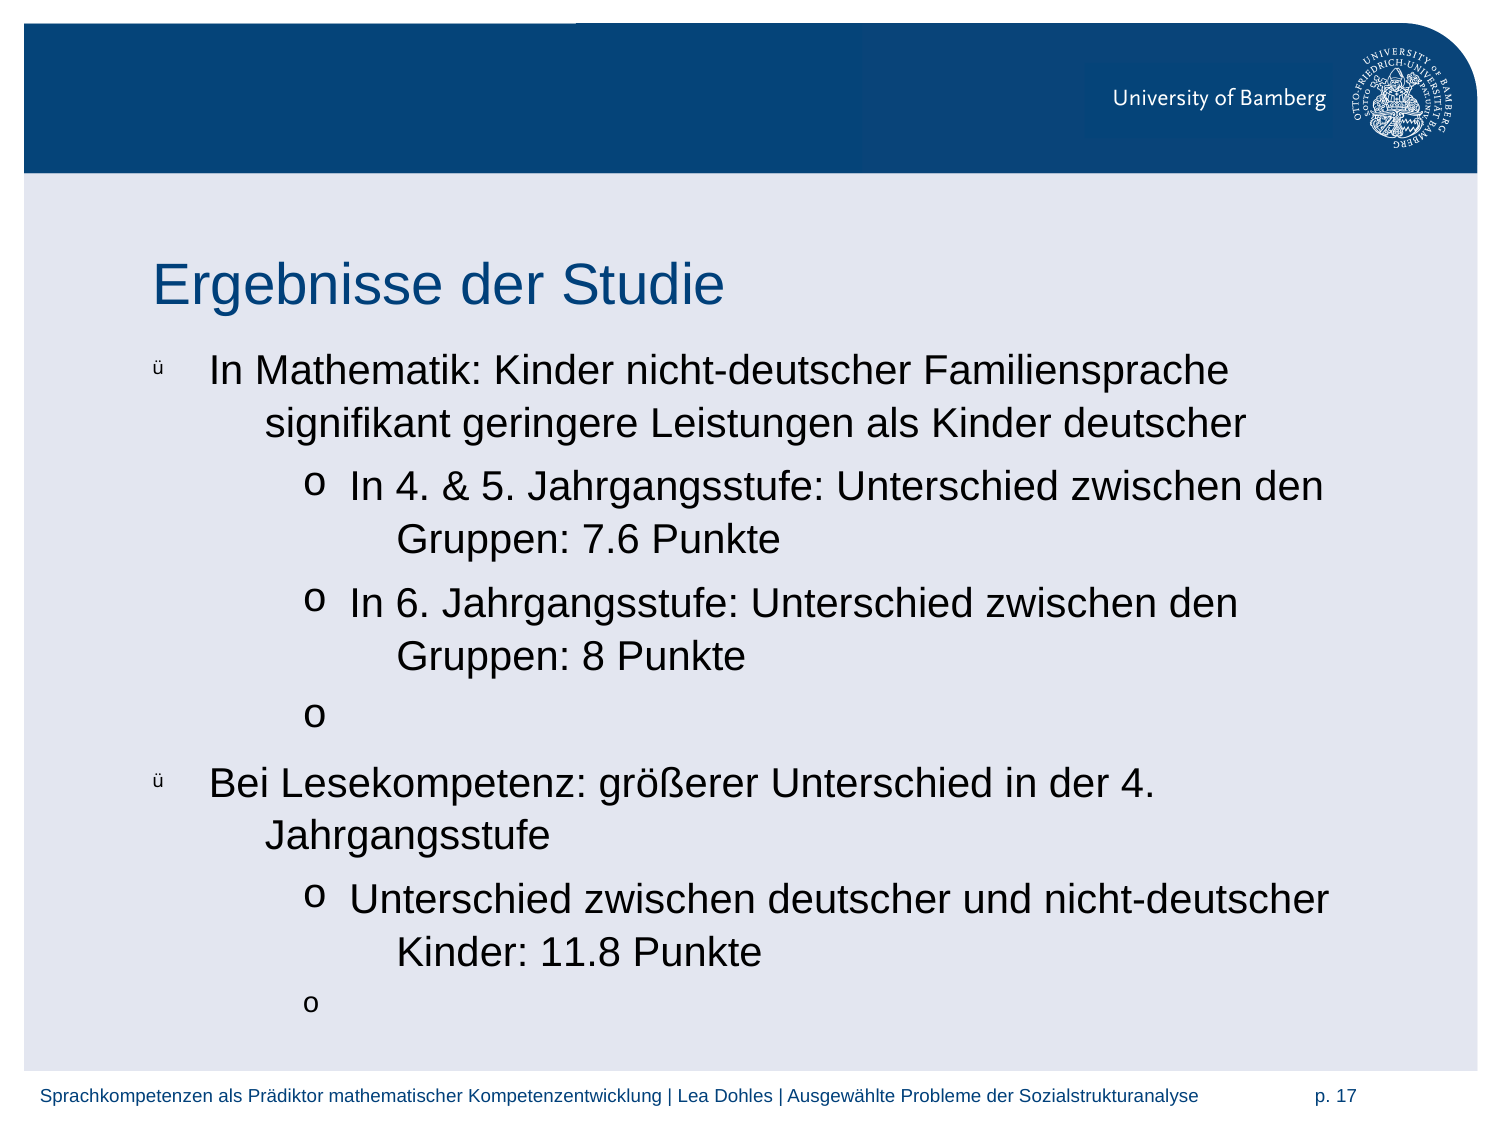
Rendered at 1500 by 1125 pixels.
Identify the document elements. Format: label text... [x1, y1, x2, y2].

list In Mathematik: Kinder nicht-deutscher Familiensprache signifikant geringere Leistungen als Kinder deutscher In 4. & 5. Jahrgangsstufe: Unterschied zwischen den Gruppen: 7.6 Punkte In 6. Jahrgangsstufe: Unterschied zwischen den Gruppen: 8 Punkte Bei Lesekompetenz: größerer Unterschied in der 4. Jahrgangsstufe Unterschied zwischen deutscher und nicht-deutscher Kinder: 11.8 Punkte [137, 332, 1363, 1021]
title Ergebnisse der Studie [137, 187, 1363, 332]
